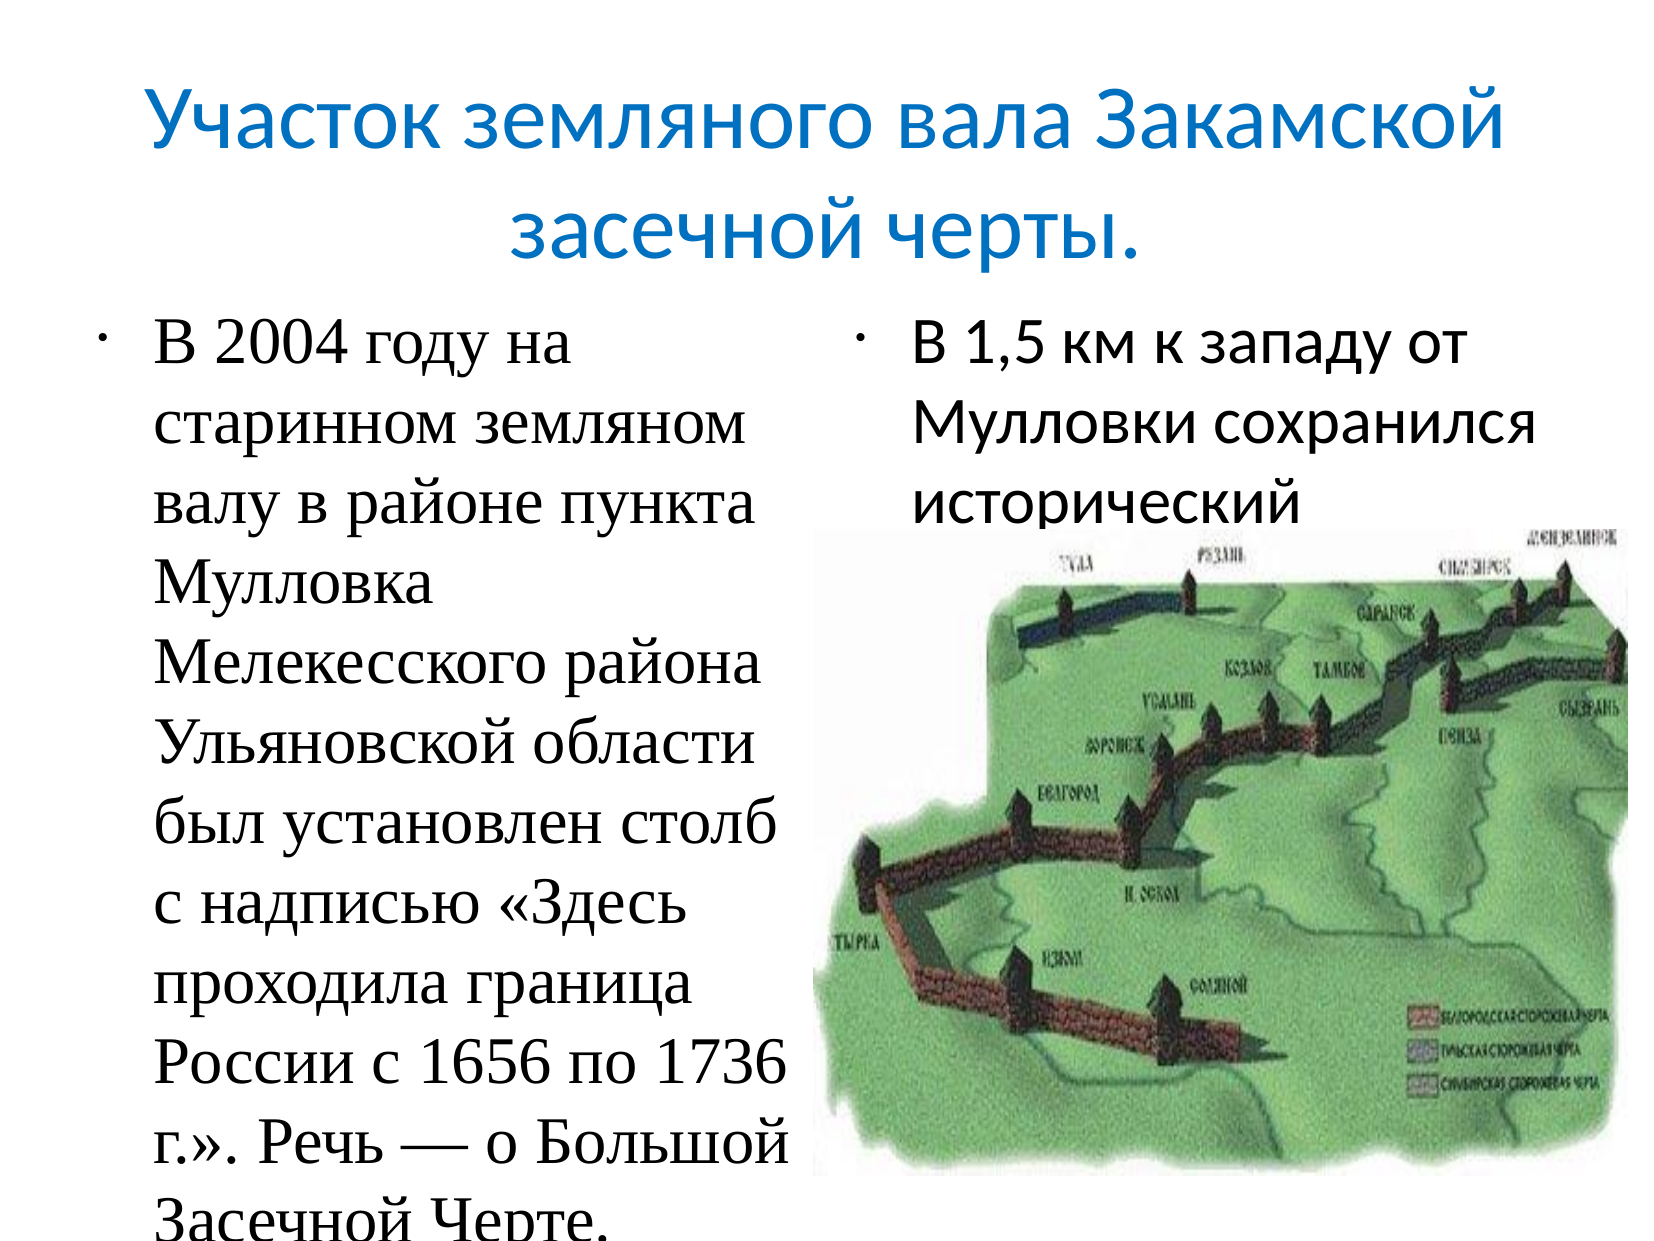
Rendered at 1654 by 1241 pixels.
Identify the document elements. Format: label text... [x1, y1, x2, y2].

title Участок земляного вала Закамской засечной черты. [82, 49, 1571, 257]
picture [813, 529, 1628, 1176]
list В 1,5 км к западу от Мулловки сохранился исторический памятник — участок земляного вала Закамской засечной черты длиной 1 км. [840, 289, 1571, 529]
list В 2004 году на старинном земляном валу в районе пункта Мулловка Мелекесского района Ульяновской области был установлен столб с надписью «Здесь проходила граница России с 1656 по 1736 г.». Речь — о Большой Засечной Черте. Уникальная оборонительная линия представляла собой непрерывную цепь укреплений длиной в две тысячи верст, сотни лет защищающих страну от полного истребления. В качестве пограничных крепостей Черты возникли десятки больших и малых городов нашей глубинки, являющихся сердцем России, которые, собственно, и есть Россия! [82, 289, 813, 1189]
